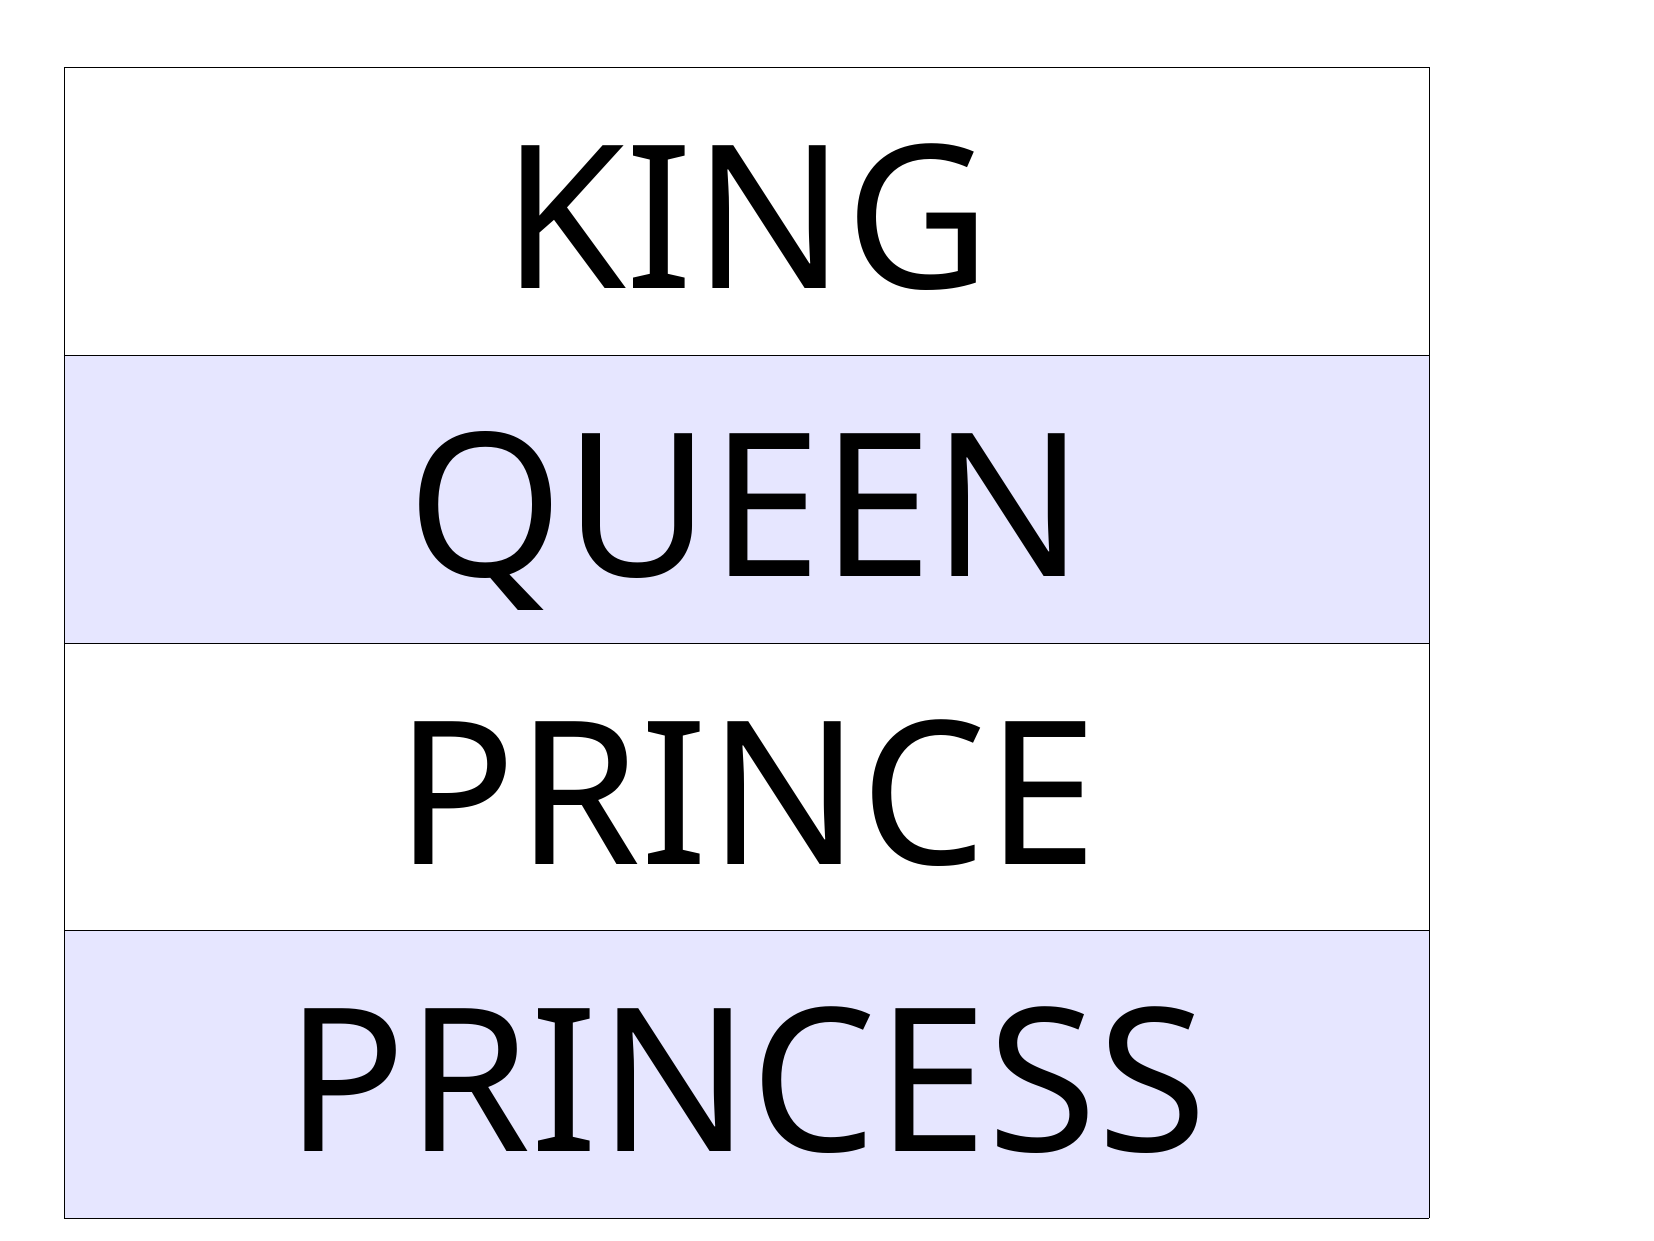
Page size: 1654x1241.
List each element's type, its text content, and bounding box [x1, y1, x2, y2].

table_header KING [65, 68, 1429, 355]
table_cell PRINCESS [65, 931, 1429, 1218]
table_cell QUEEN [65, 356, 1429, 643]
table_cell PRINCE [65, 644, 1429, 930]
